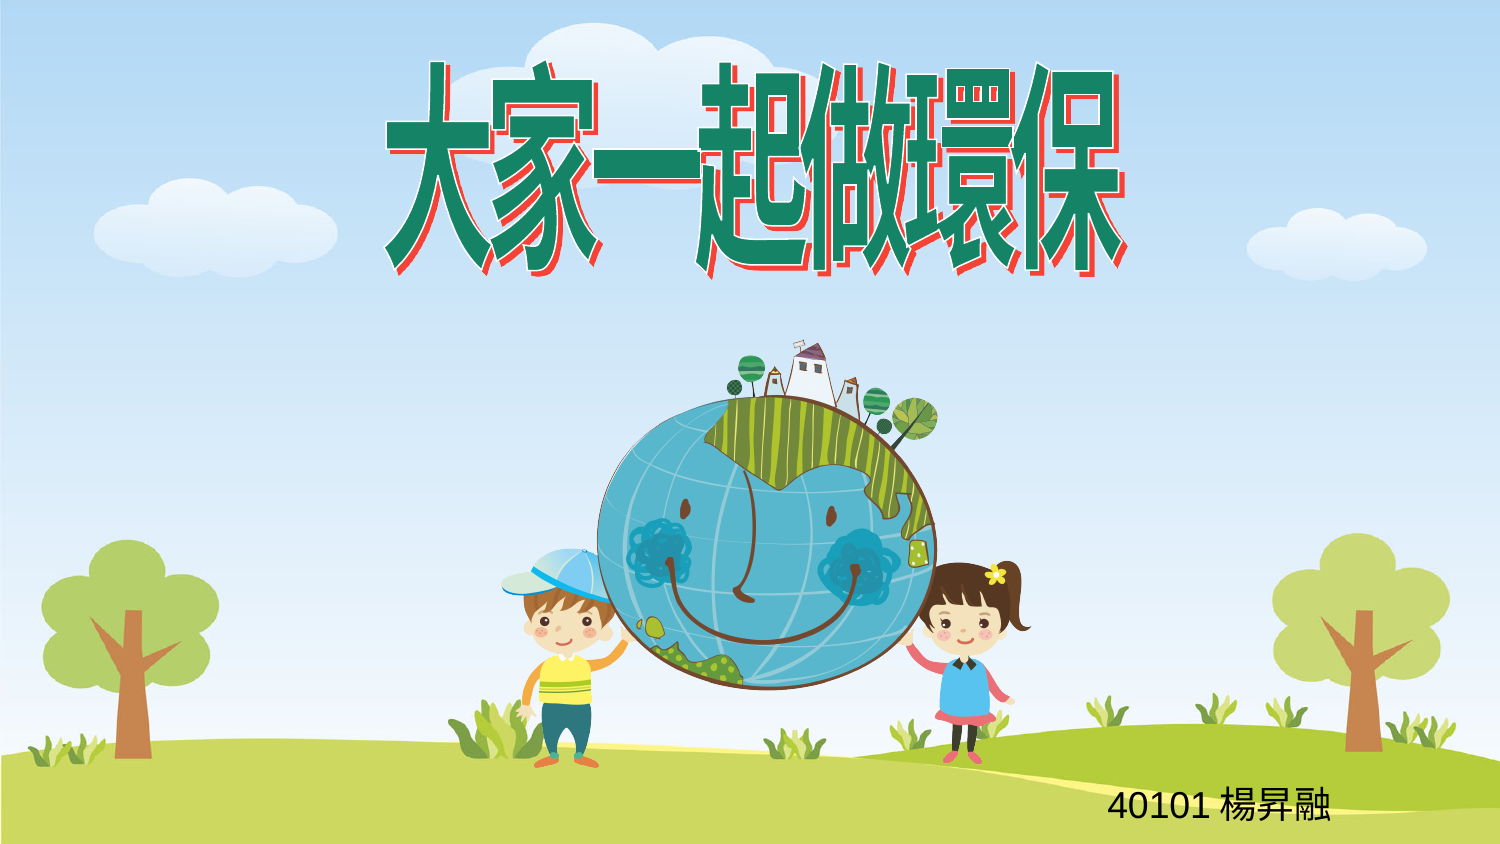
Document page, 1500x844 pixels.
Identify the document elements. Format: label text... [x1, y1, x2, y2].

text_box 大家一起做環保 [945, 68, 1010, 120]
text_box 大家一起做環保 [492, 58, 593, 130]
text_box 大家一起做環保 [593, 61, 808, 274]
text_box 40101楊昇融 [1092, 767, 1447, 833]
text_box 大家一起做環保 [830, 61, 1016, 271]
text_box 大家一起做環保 [383, 61, 598, 271]
picture [0, 0, 1500, 844]
text_box 大家一起做環保 [755, 61, 835, 271]
text_box 大家一起做環保 [941, 61, 1123, 271]
